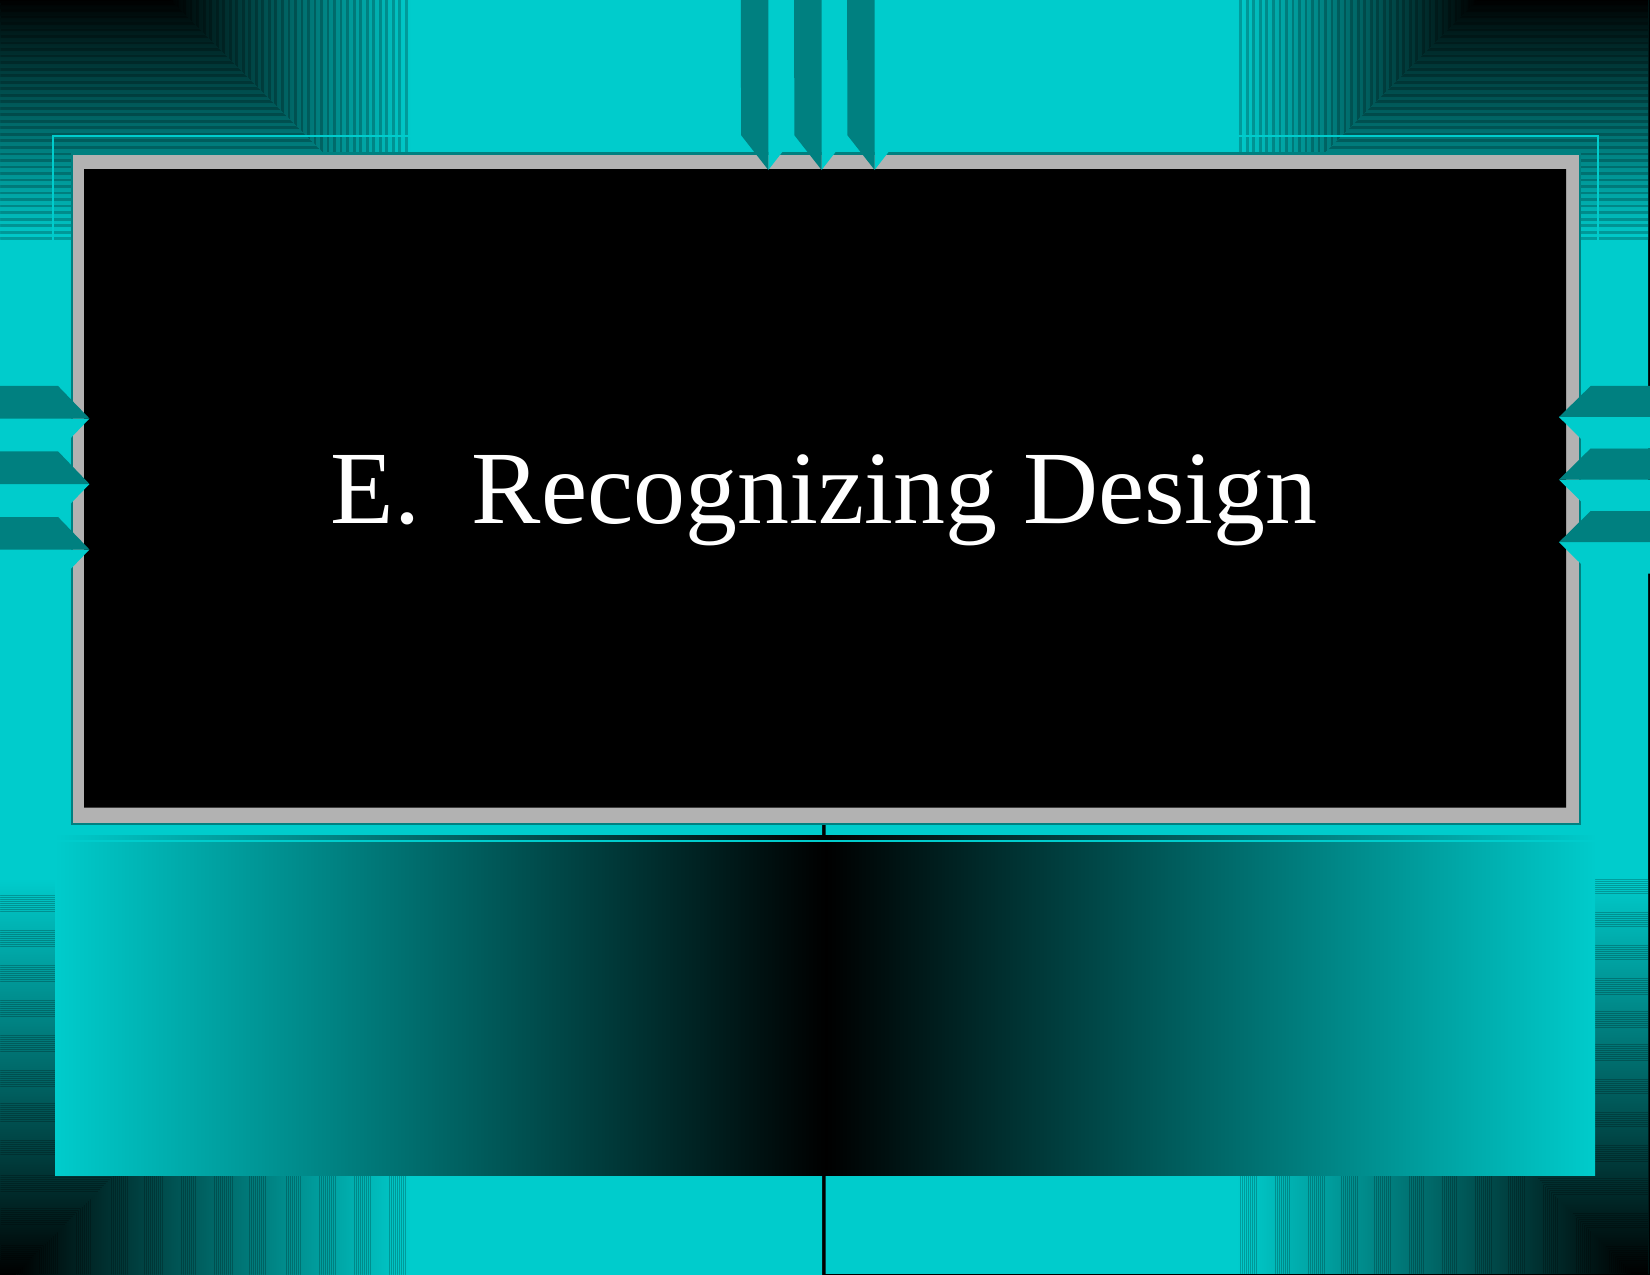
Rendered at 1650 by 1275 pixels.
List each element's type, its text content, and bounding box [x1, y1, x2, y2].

title E. Recognizing Design [123, 364, 1527, 613]
